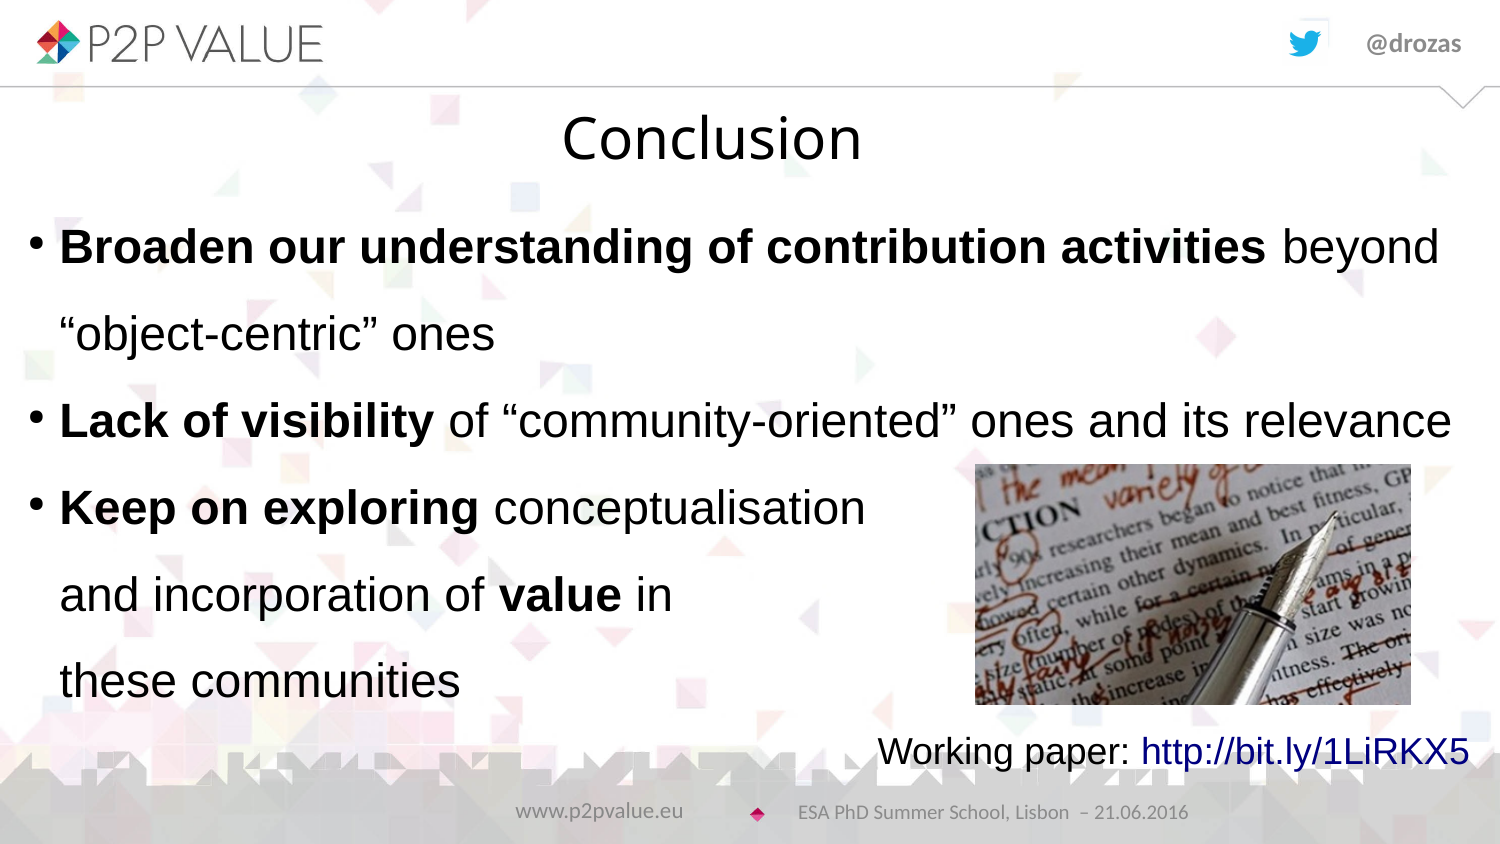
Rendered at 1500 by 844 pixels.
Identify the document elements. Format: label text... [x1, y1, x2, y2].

picture [0, 0, 1500, 844]
text_box ESA PhD Summer School, Lisbon – 21.06.2016 [784, 788, 1477, 834]
text_box www.p2pvalue.eu [509, 789, 728, 829]
text_box Working paper: http://bit.ly/1LiRKX5 [862, 723, 1484, 781]
title Conclusion [60, 92, 1366, 180]
subtitle Broaden our understanding of contribution activities beyond “object-centric” ones Lack of visibility of “community-oriented” ones and its relevance Keep on exploring conceptualisation and incorporation of value in these communities [14, 180, 1495, 781]
text_box @drozas [1305, 11, 1481, 72]
